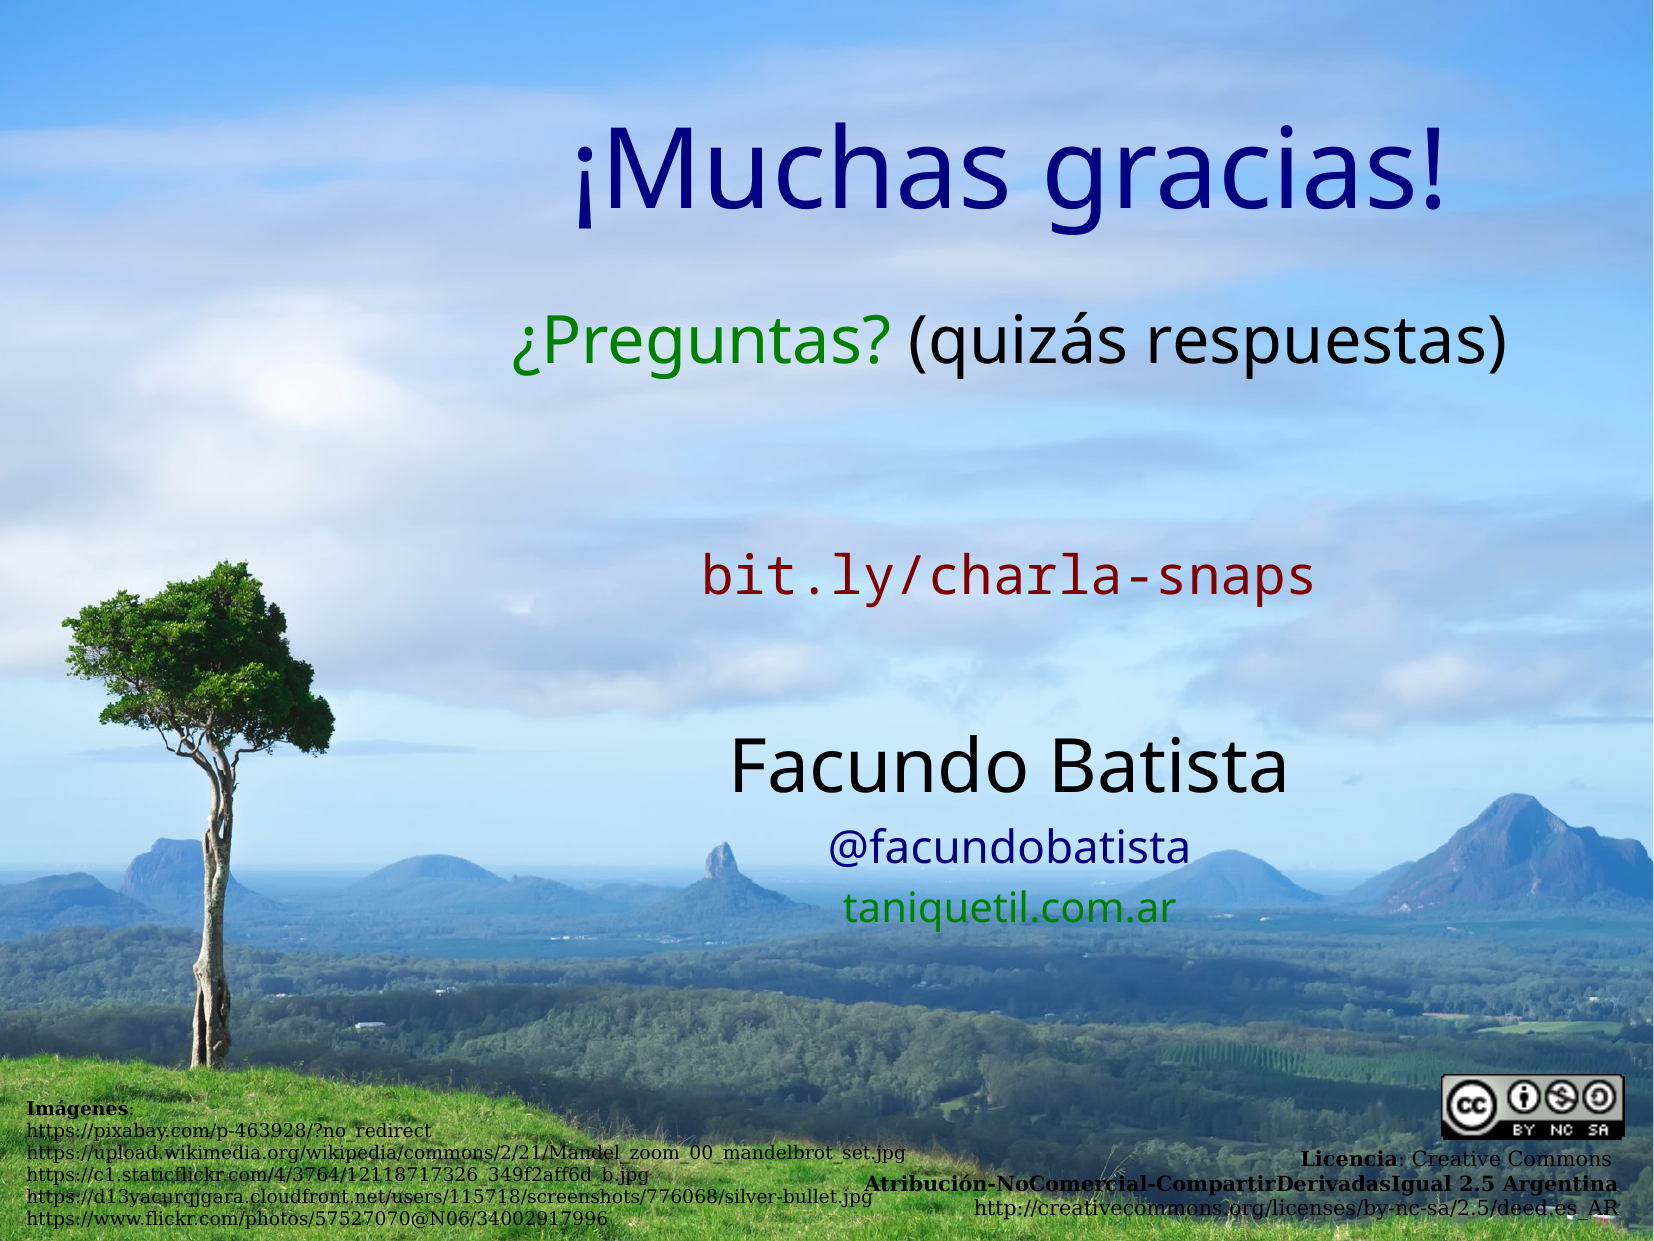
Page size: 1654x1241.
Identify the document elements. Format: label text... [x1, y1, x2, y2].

picture [0, 0, 1654, 1241]
text_box Imágenes: https://pixabay.com/p-463928/?no_redirect https://upload.wikimedia.org/wikipedia/commons/2/21/Mandel_zoom_00_mandelbrot_set.jpg https://c1.staticflickr.com/4/3764/12118717326_349f2aff6d_b.jpg https://d13yacurqjgara.cloudfront.net/users/115718/screenshots/776068/silver-bullet.jpg https://www.flickr.com/photos/57527070@N06/34002917996 [11, 1090, 1122, 1238]
text_box ¡Muchas gracias! ¿Preguntas? (quizás respuestas) bit.ly/charla-snaps Facundo Batista @facundobatista taniquetil.com.ar [460, 79, 1560, 875]
text_box Licencia: Creative Commons Atribución-NoComercial-CompartirDerivadasIgual 2.5 Argentina http://creativecommons.org/licenses/by-nc-sa/2.5/deed.es_AR [781, 1139, 1634, 1228]
